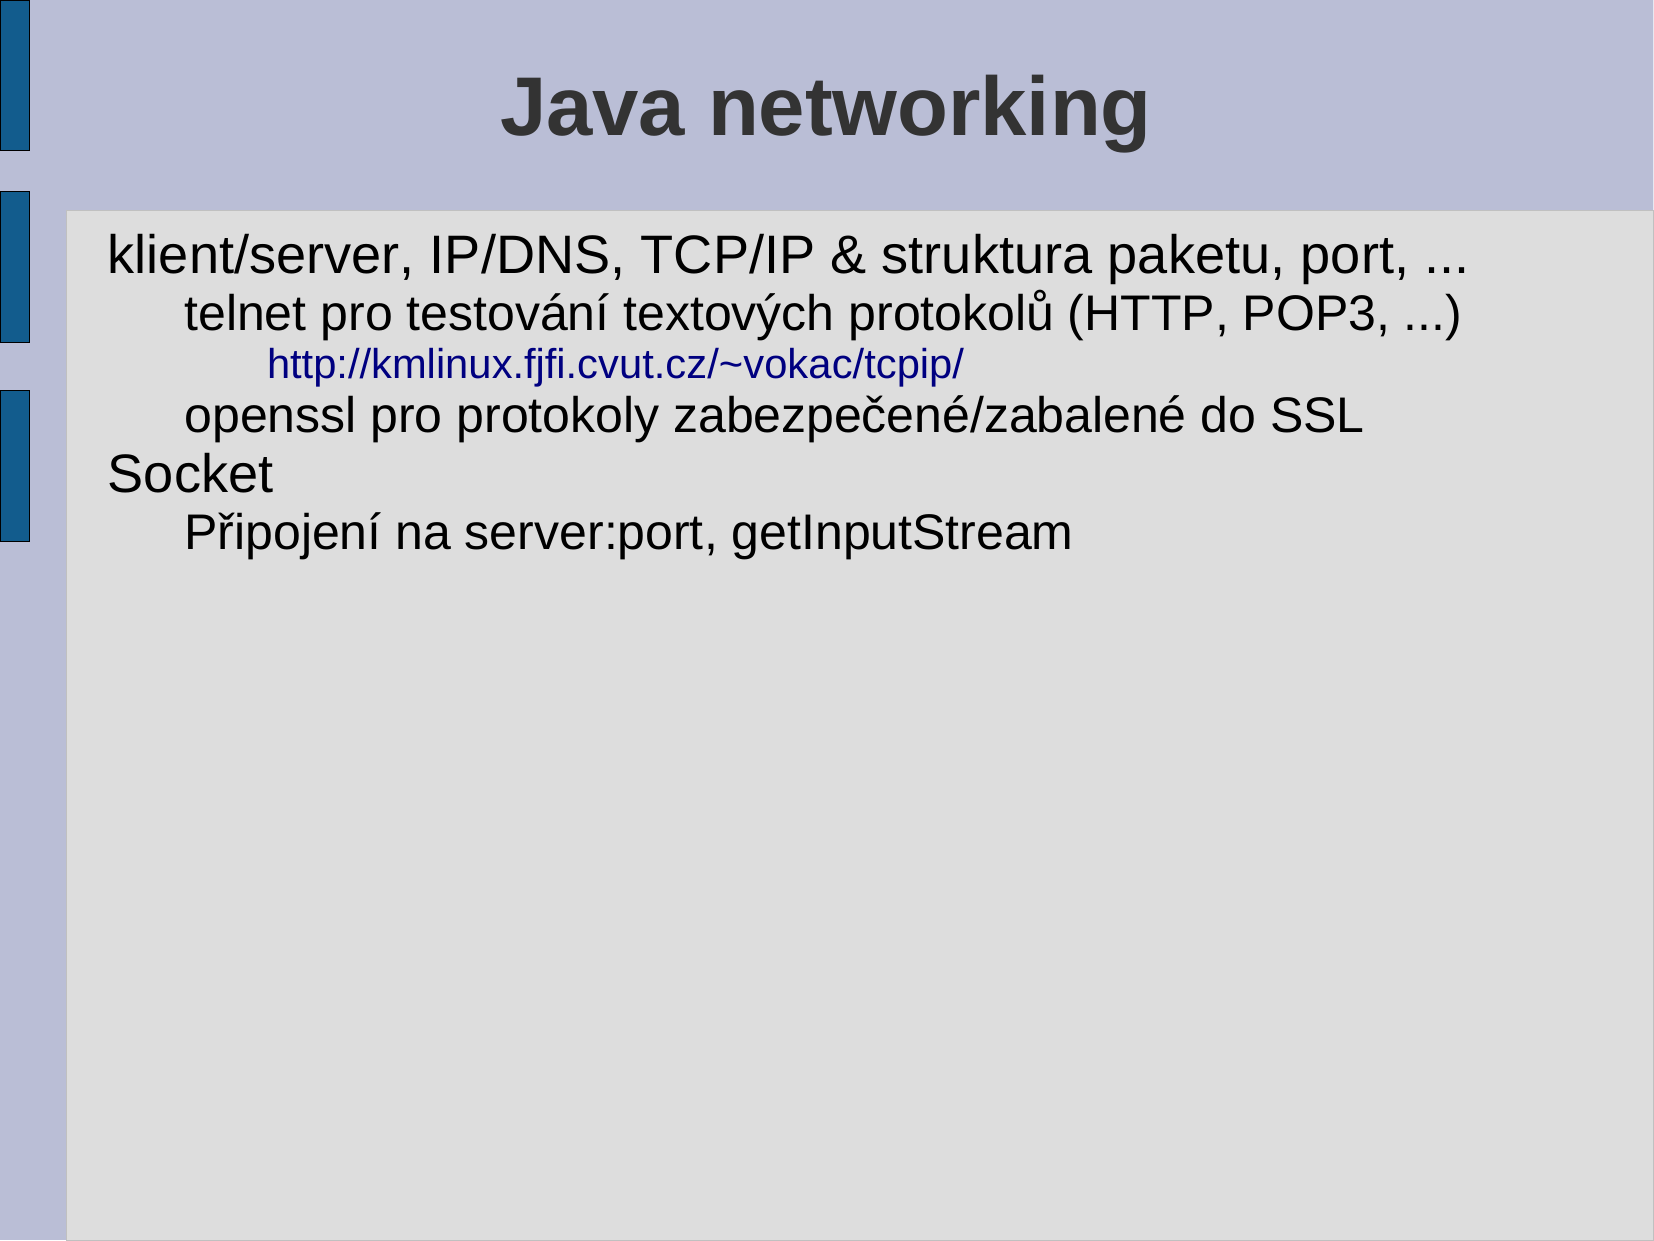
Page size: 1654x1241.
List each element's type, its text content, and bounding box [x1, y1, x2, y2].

list klient/server, IP/DNS, TCP/IP & struktura paketu, port, ... telnet pro testování textových protokolů (HTTP, POP3, ...) http://kmlinux.fjfi.cvut.cz/~vokac/tcpip/ openssl pro protokoly zabezpečené/zabalené do SSL Socket Připojení na server:port, getInputStream [90, 225, 1576, 1171]
title Java networking [120, 17, 1533, 196]
